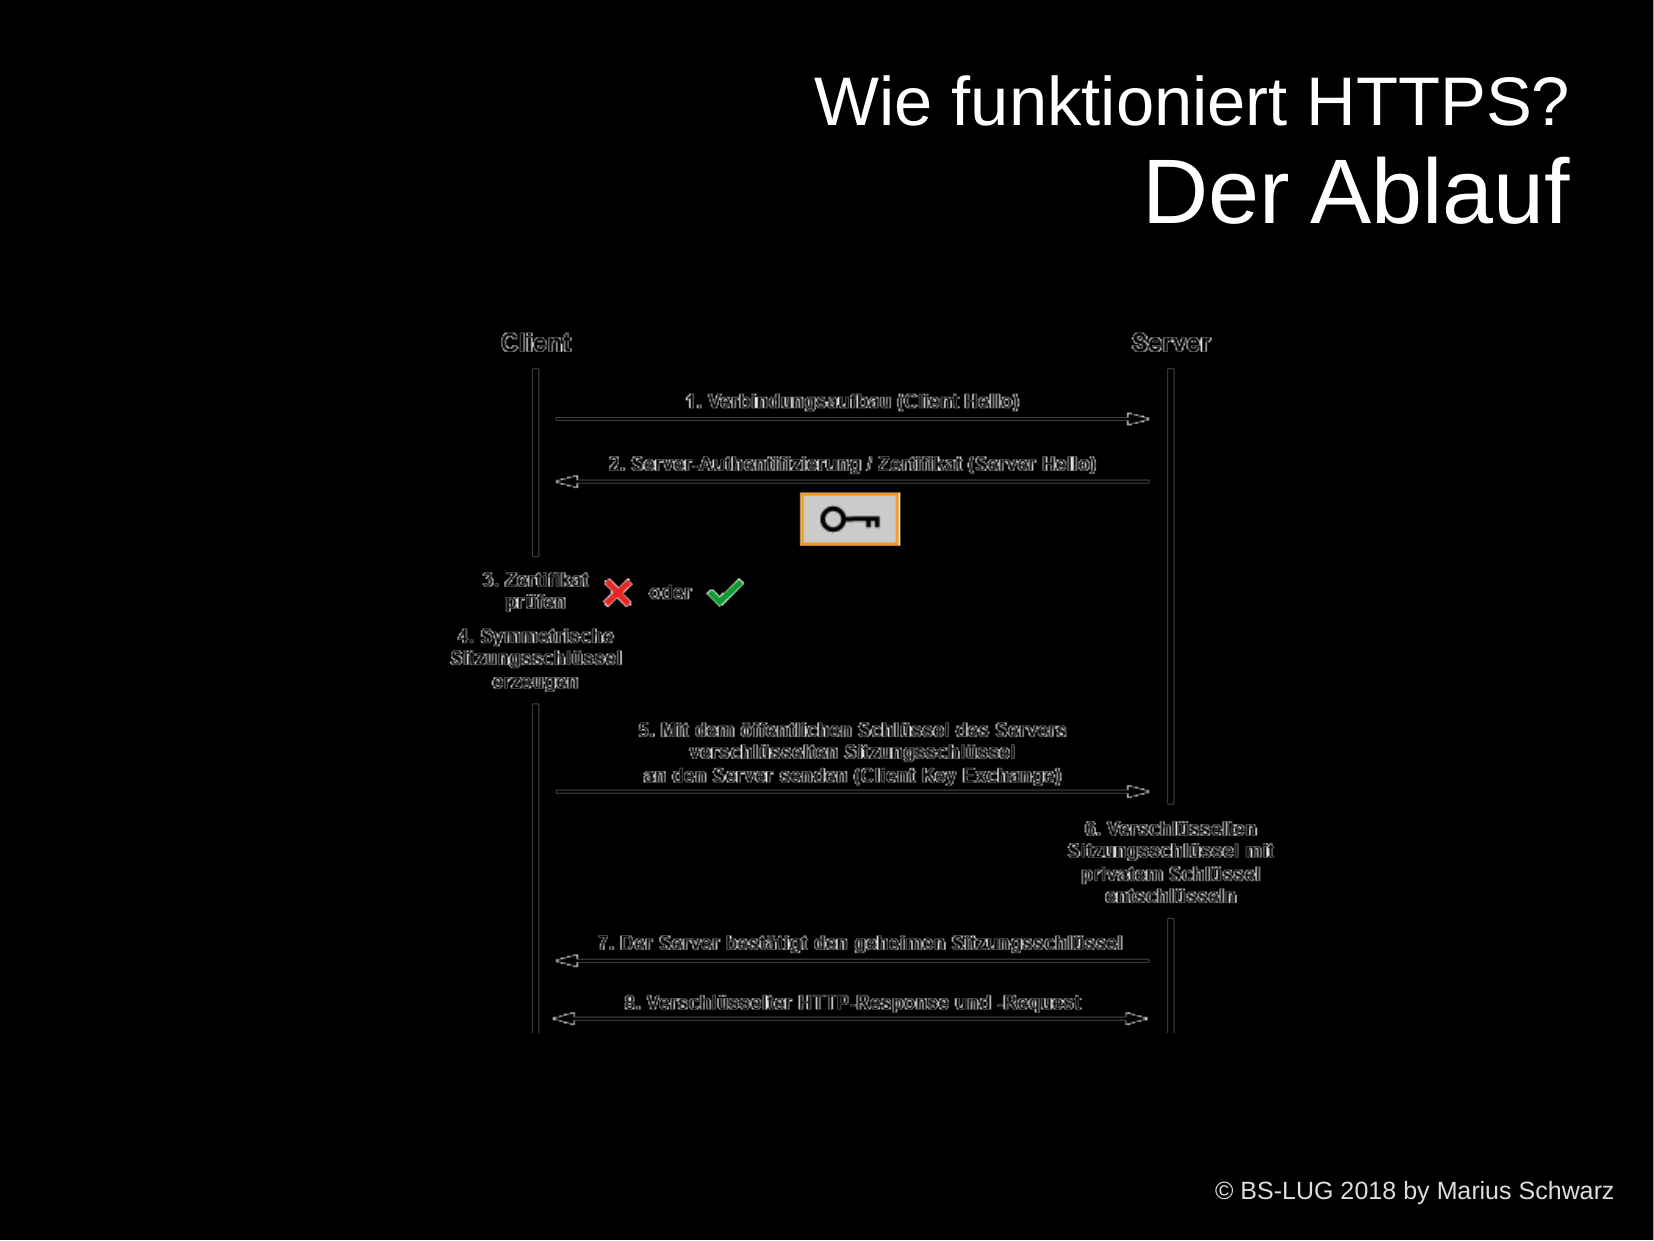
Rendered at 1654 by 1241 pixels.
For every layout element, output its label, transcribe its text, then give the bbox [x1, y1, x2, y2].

picture [450, 330, 1276, 1033]
title Wie funktioniert HTTPS? Der Ablauf [82, 49, 1571, 257]
text_box © BS-LUG 2018 by Marius Schwarz [1133, 1169, 1630, 1213]
